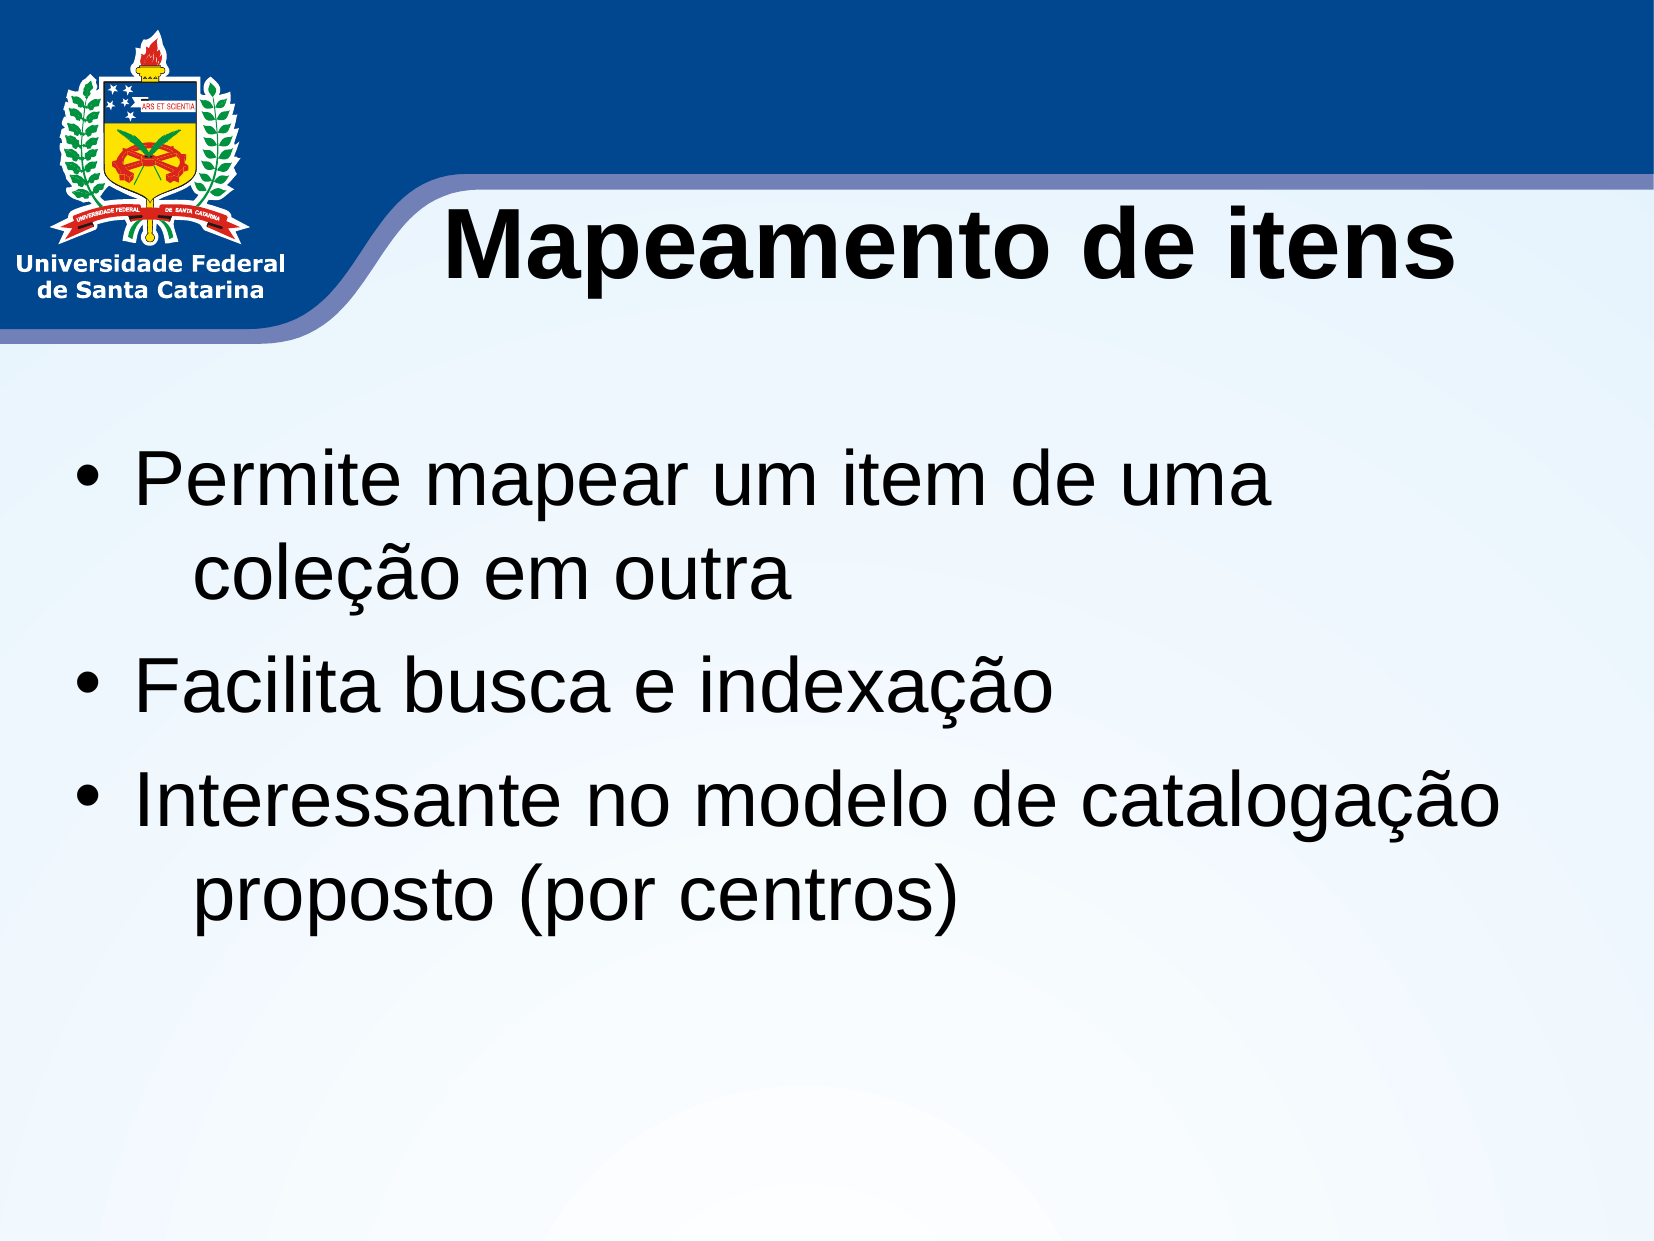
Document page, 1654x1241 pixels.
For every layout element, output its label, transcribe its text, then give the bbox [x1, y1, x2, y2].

list Permite mapear um item de uma coleção em outra Facilita busca e indexação Interessante no modelo de catalogação proposto (por centros) [74, 427, 1563, 1241]
title Mapeamento de itens [206, 135, 1654, 343]
